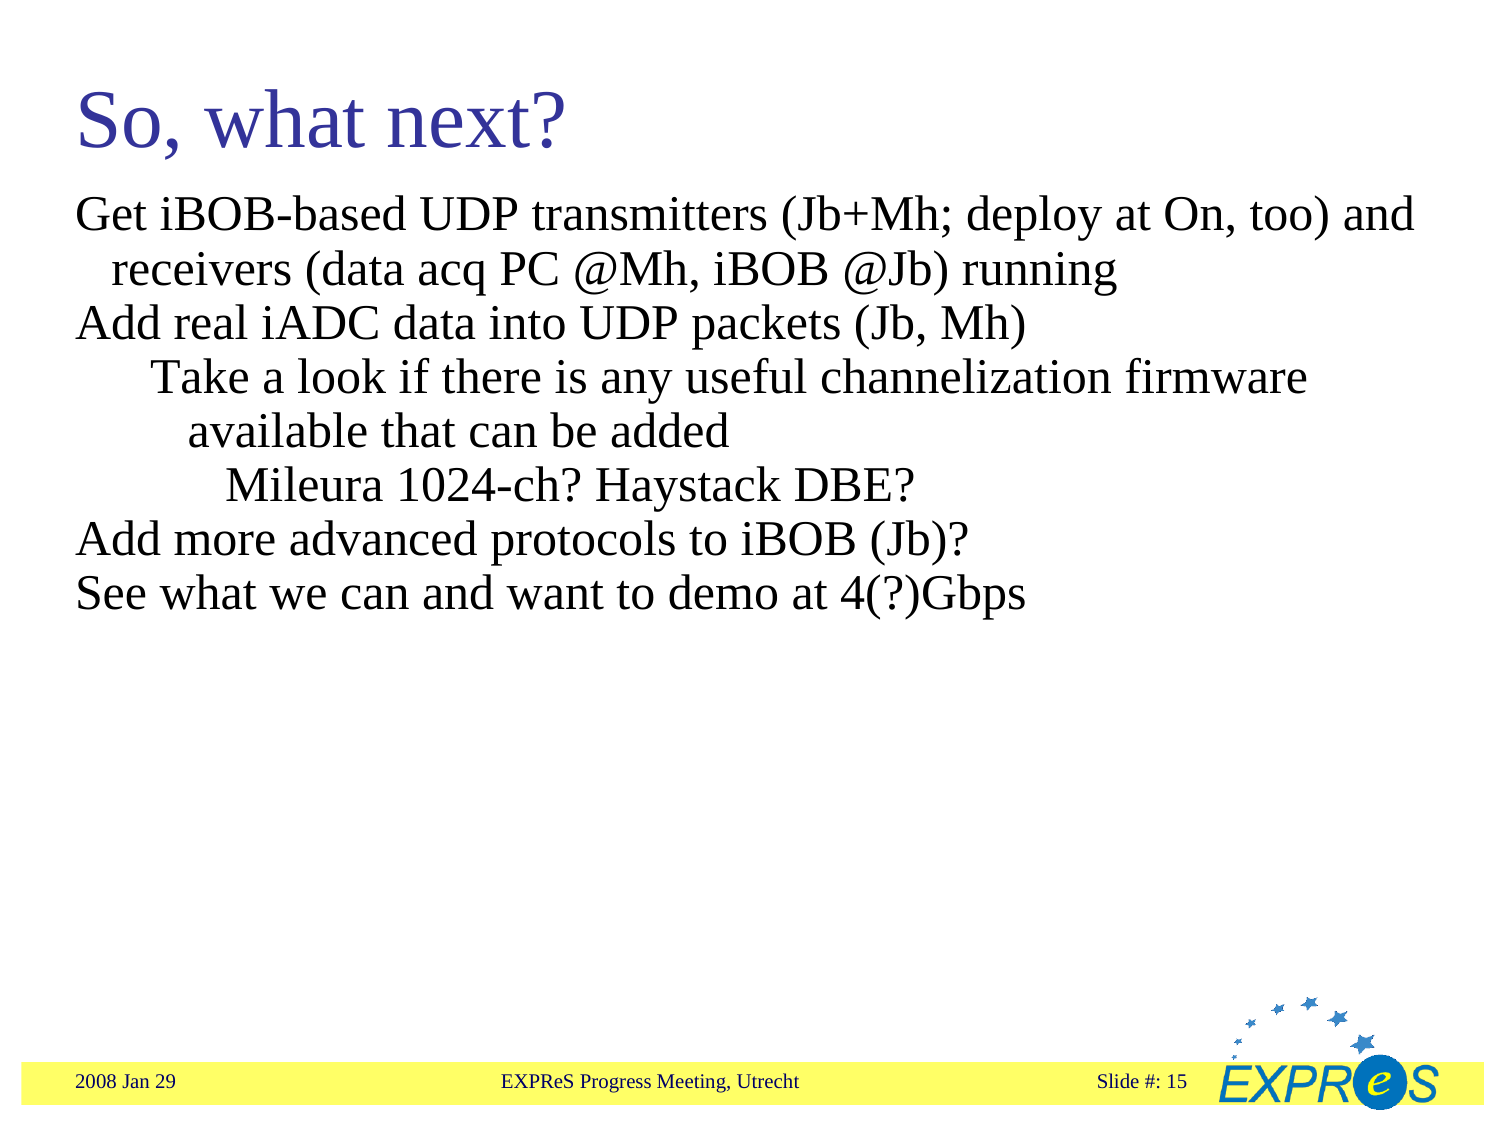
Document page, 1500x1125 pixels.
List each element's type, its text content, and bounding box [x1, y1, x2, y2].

title So, what next? [75, 63, 1425, 179]
picture [21, 994, 1500, 1113]
list Get iBOB-based UDP transmitters (Jb+Mh; deploy at On, too) and receivers (data acq PC @Mh, iBOB @Jb) running Add real iADC data into UDP packets (Jb, Mh) Take a look if there is any useful channelization firmware available that can be added Mileura 1024-ch? Haystack DBE? Add more advanced protocols to iBOB (Jb)? See what we can and want to demo at 4(?)Gbps [75, 187, 1425, 1038]
